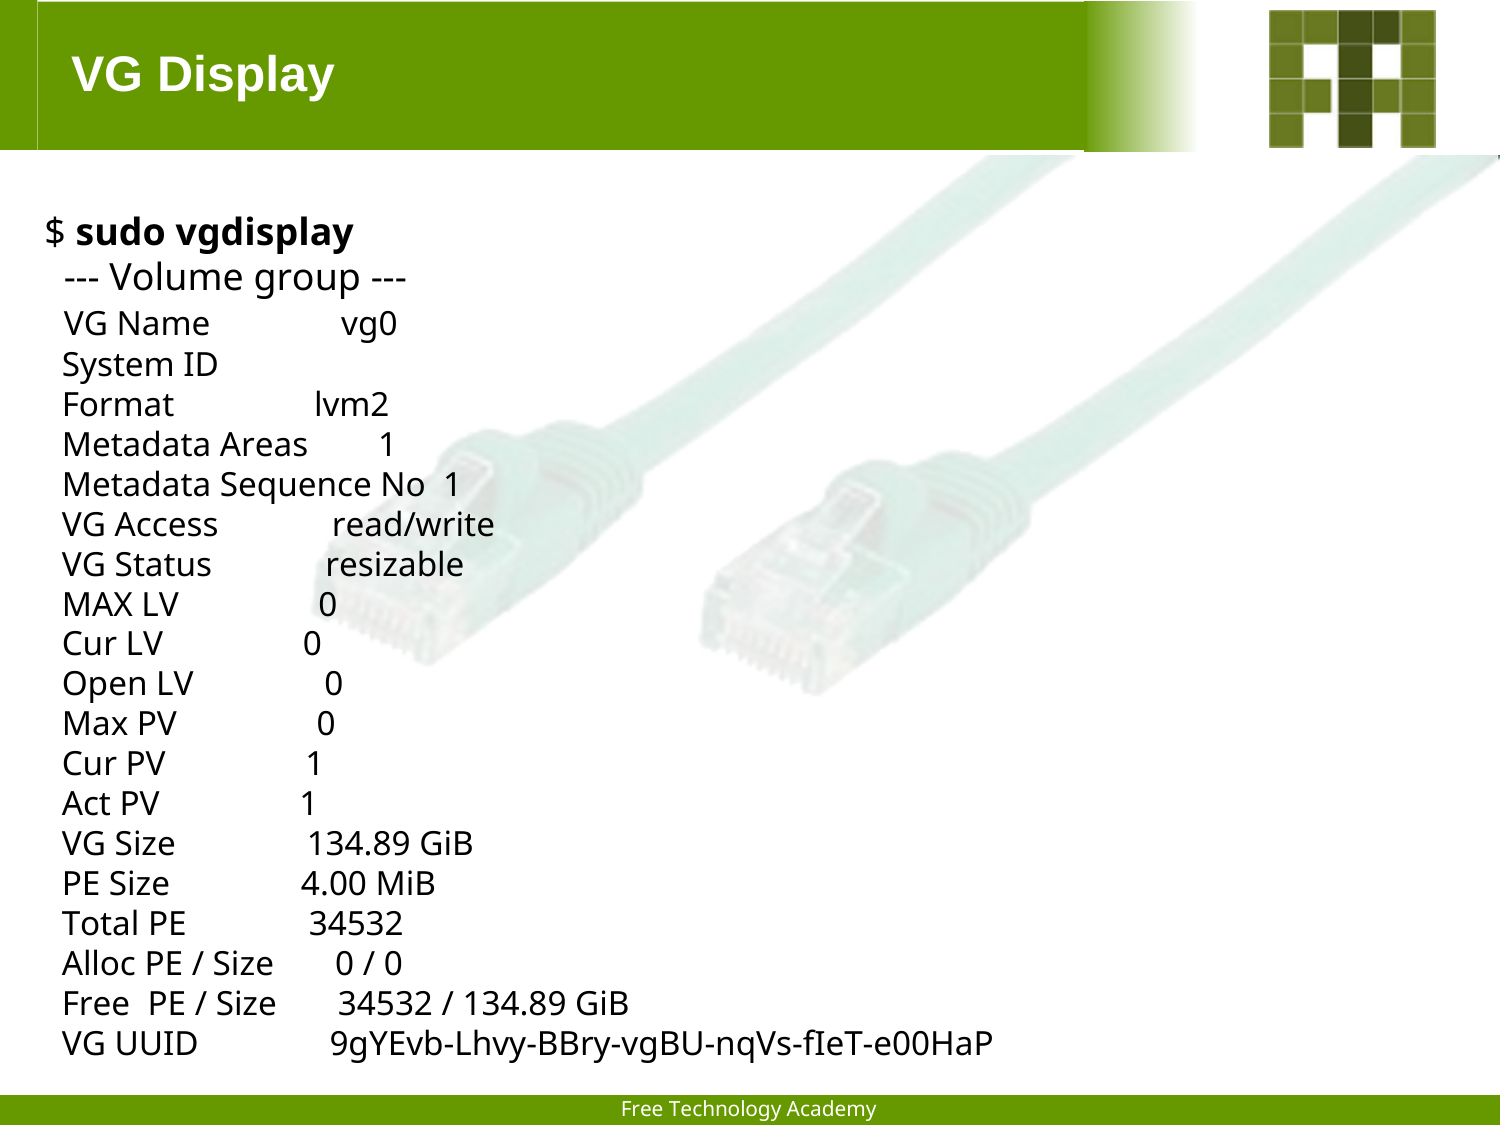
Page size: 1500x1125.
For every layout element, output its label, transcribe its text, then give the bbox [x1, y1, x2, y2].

title VG Display [56, 1, 1107, 152]
picture [1269, 10, 1436, 148]
text_box $ sudo vgdisplay --- Volume group --- VG Name vg0 System ID Format lvm2 Metadata Areas 1 Metadata Sequence No 1 VG Access read/write VG Status resizable MAX LV 0 Cur LV 0 Open LV 0 Max PV 0 Cur PV 1 Act PV 1 VG Size 134.89 GiB PE Size 4.00 MiB Total PE 34532 Alloc PE / Size 0 / 0 Free PE / Size 34532 / 134.89 GiB VG UUID 9gYEvb-Lhvy-BBry-vgBU-nqVs-fIeT-e00HaP [29, 200, 1300, 1070]
